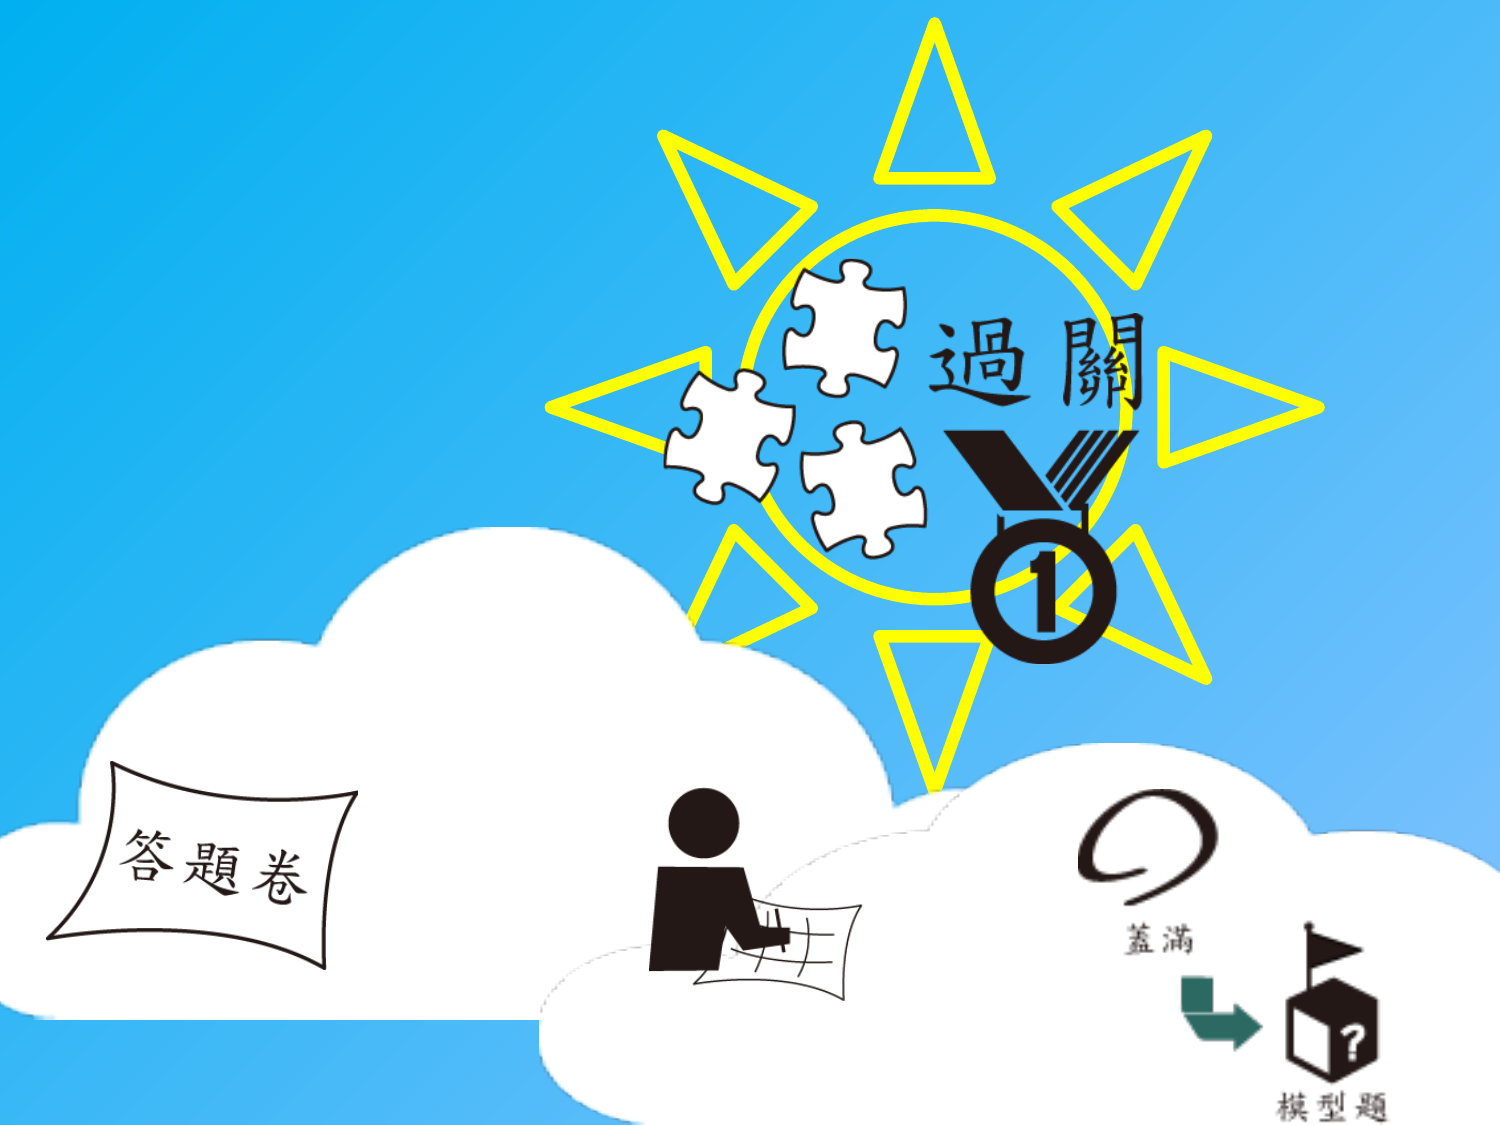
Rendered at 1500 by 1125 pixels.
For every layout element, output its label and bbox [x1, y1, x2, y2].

picture [0, 175, 1500, 1125]
